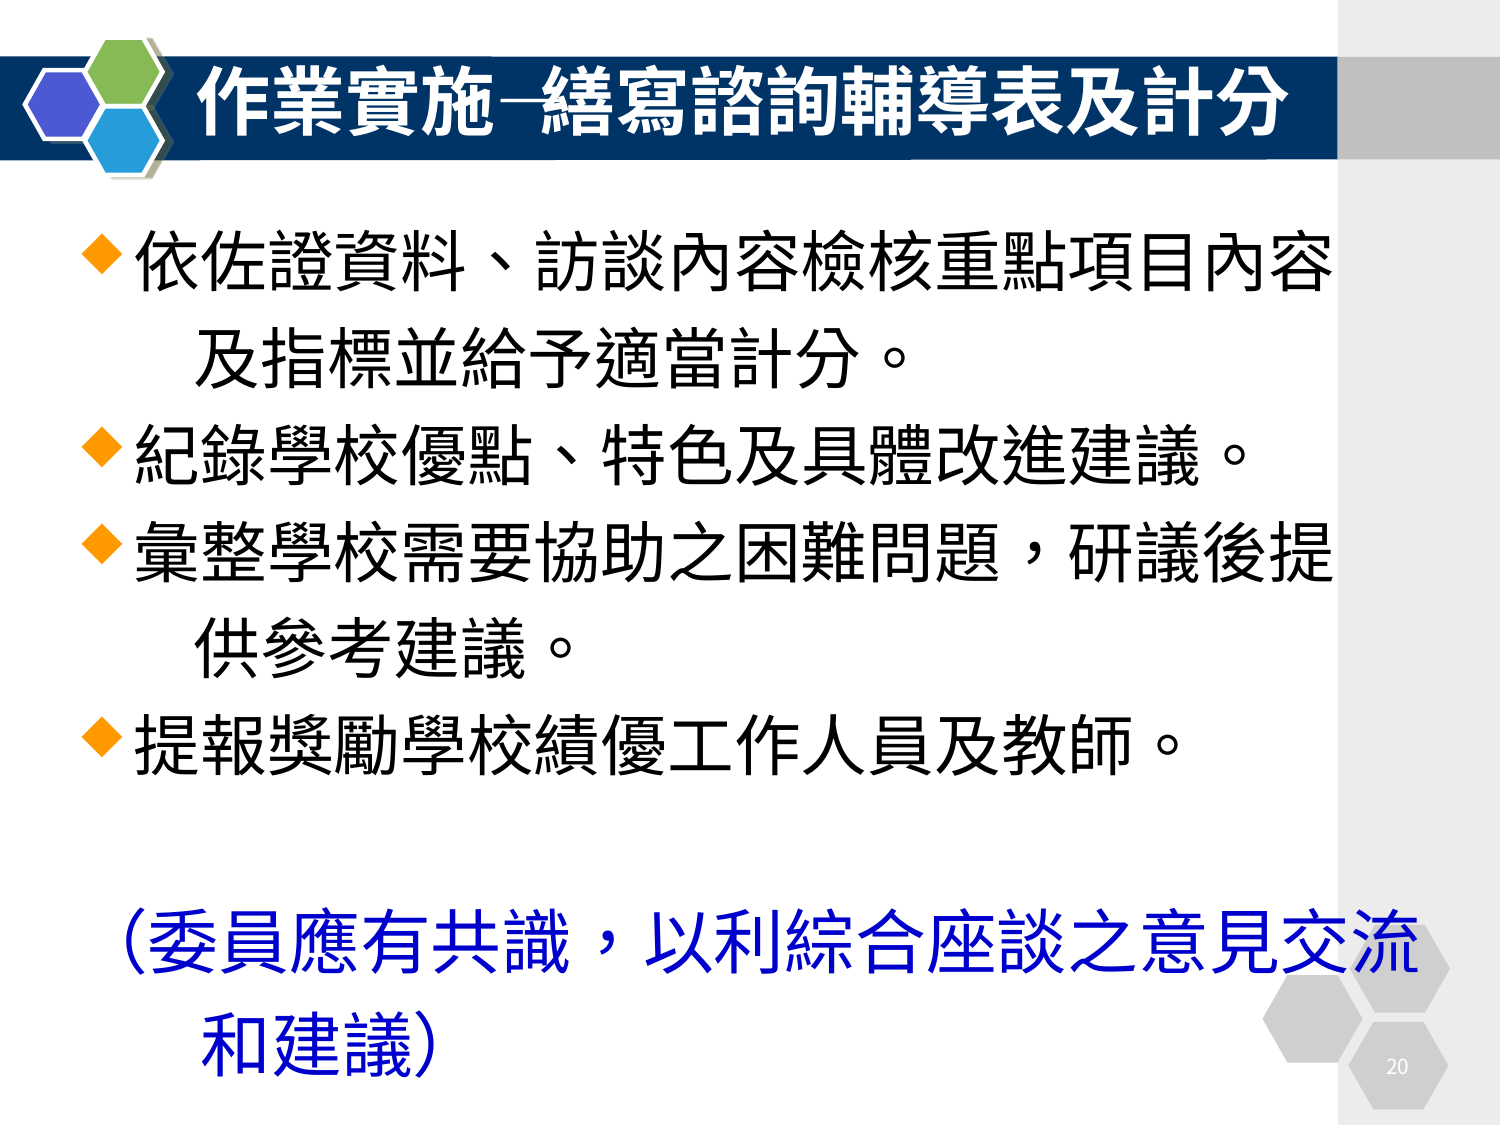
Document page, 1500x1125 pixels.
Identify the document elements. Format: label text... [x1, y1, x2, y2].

text_box 作業實施—繕寫諮詢輔導表及計分 [37, 47, 1449, 153]
list 依佐證資料、訪談內容檢核重點項目內容 及指標並給予適當計分。 紀錄學校優點、特色及具體改進建議。 彙整學校需要協助之困難問題，研議後提 供參考建議。 提報獎勵學校績優工作人員及教師。 （委員應有共識，以利綜合座談之意見交流 和建議） [62, 212, 1500, 1125]
